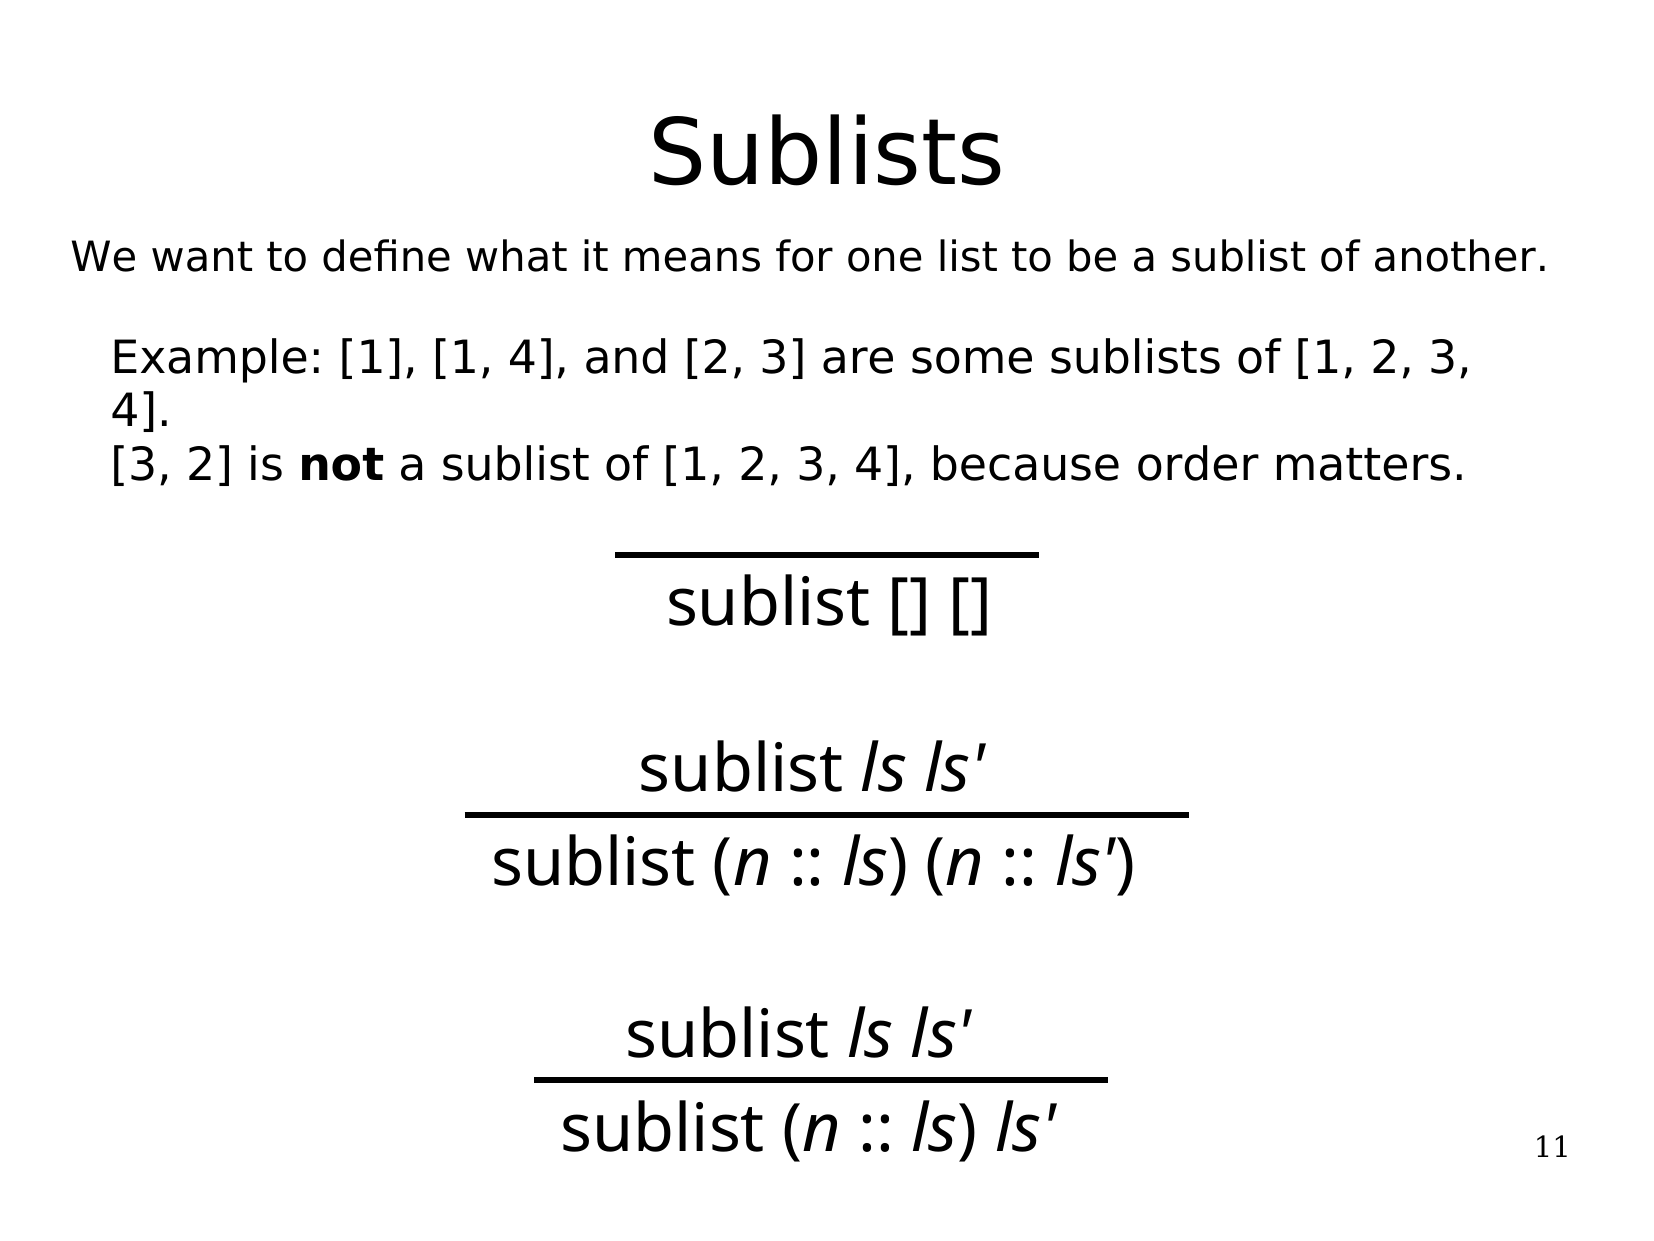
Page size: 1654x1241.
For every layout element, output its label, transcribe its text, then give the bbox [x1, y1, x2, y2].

text_box sublist [] [] [651, 547, 1039, 649]
text_box We want to define what it means for one list to be a sublist of another. [55, 225, 1598, 300]
text_box sublist ls ls' [624, 712, 1037, 816]
text_box Example: [1], [1, 4], and [2, 3] are some sublists of [1, 2, 3, 4]. [3, 2] is not a sublist of [1, 2, 3, 4], because order matters. [95, 323, 1559, 445]
title Sublists [82, 49, 1571, 225]
text_box sublist ls ls' [610, 978, 1024, 1082]
text_box sublist (n :: ls) (n :: ls') [476, 807, 1189, 911]
text_box sublist (n :: ls) ls' [545, 1072, 1120, 1177]
